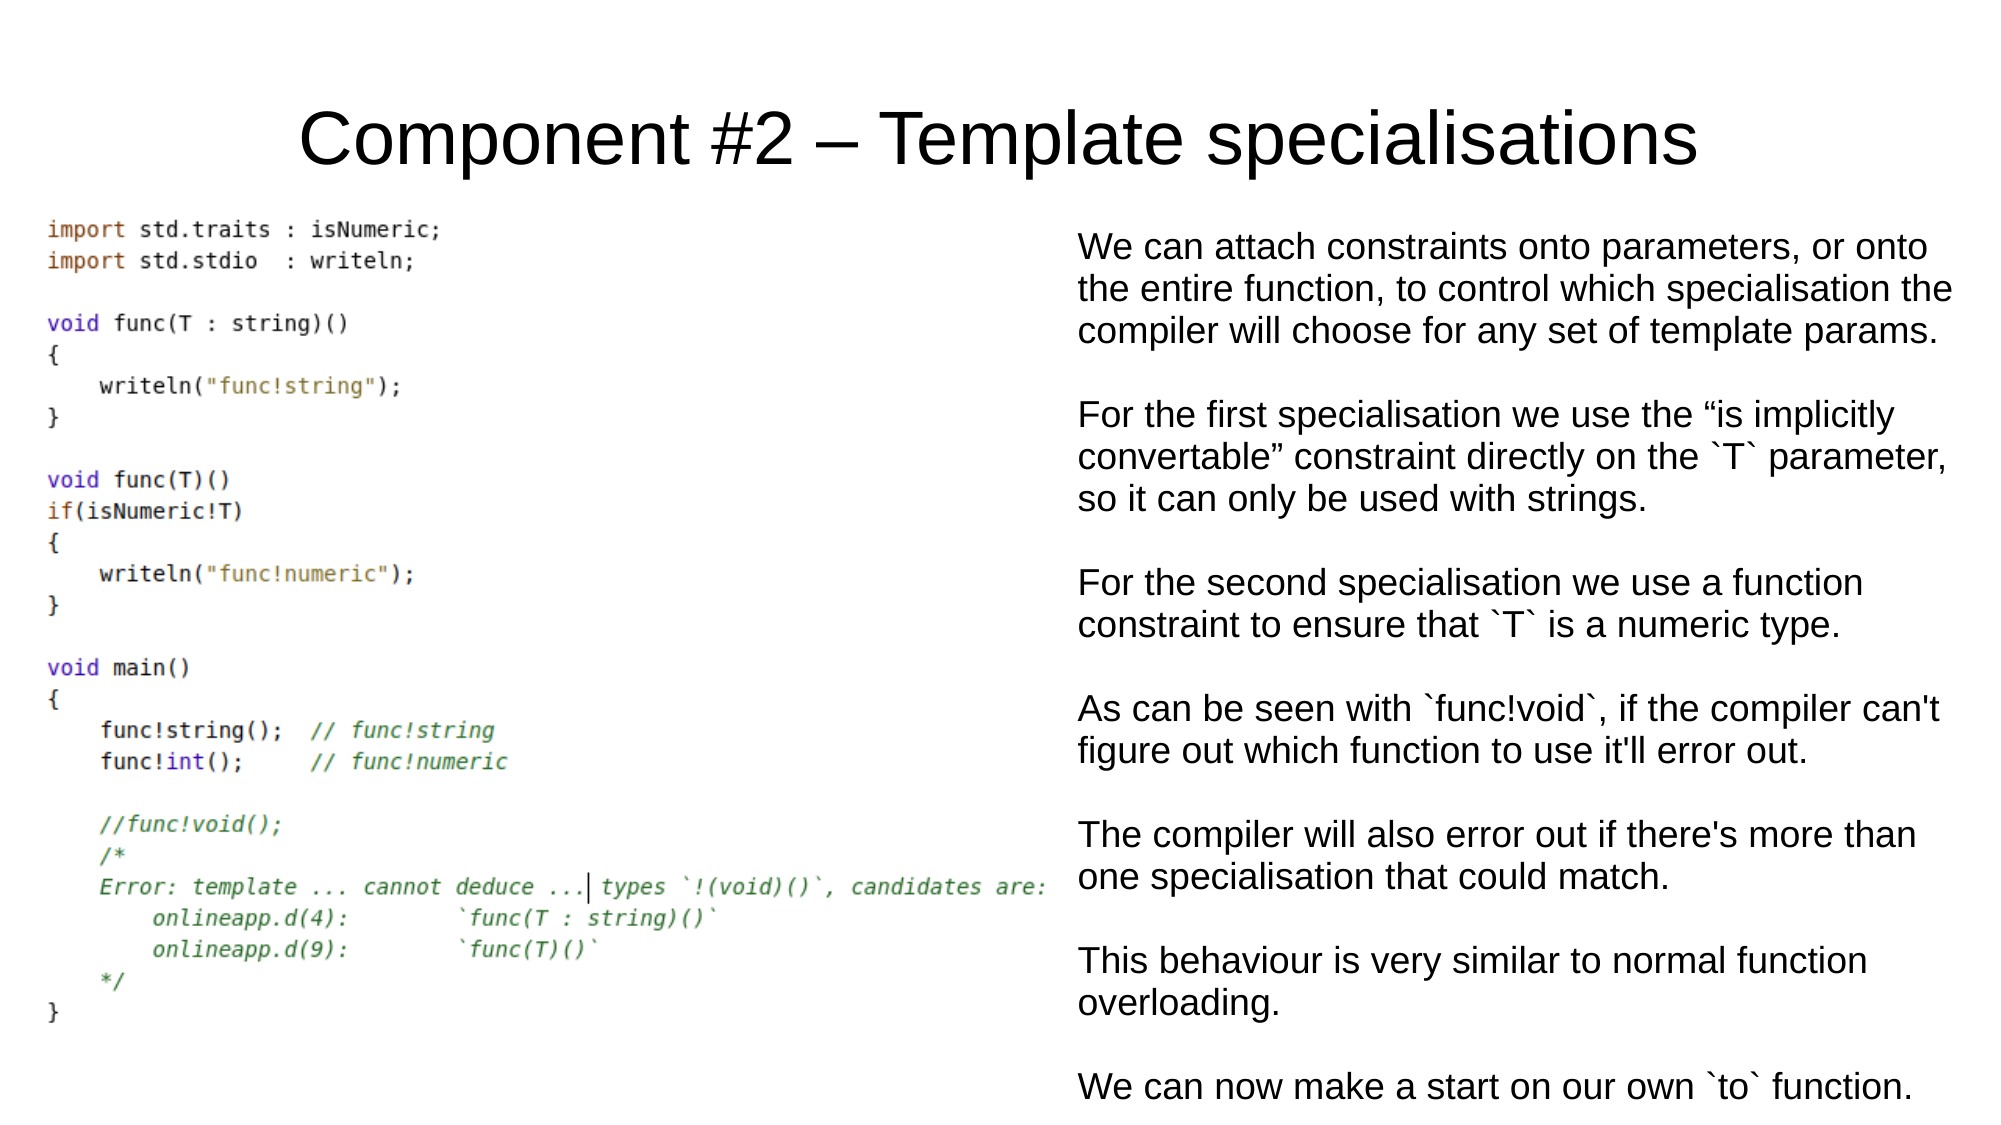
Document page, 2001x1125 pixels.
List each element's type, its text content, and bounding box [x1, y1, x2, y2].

title Component #2 – Template specialisations [99, 44, 1900, 218]
picture [41, 217, 1063, 1034]
text_box We can attach constraints onto parameters, or onto the entire function, to control which specialisation the compiler will choose for any set of template params. For the first specialisation we use the “is implicitly convertable” constraint directly on the `T` parameter, so it can only be used with strings. For the second specialisation we use a function constraint to ensure that `T` is a numeric type. As can be seen with `func!void`, if the compiler can't figure out which function to use it'll error out. The compiler will also error out if there's more than one specialisation that could match. This behaviour is very similar to normal function overloading. We can now make a start on our own `to` function. [1062, 218, 1979, 1115]
